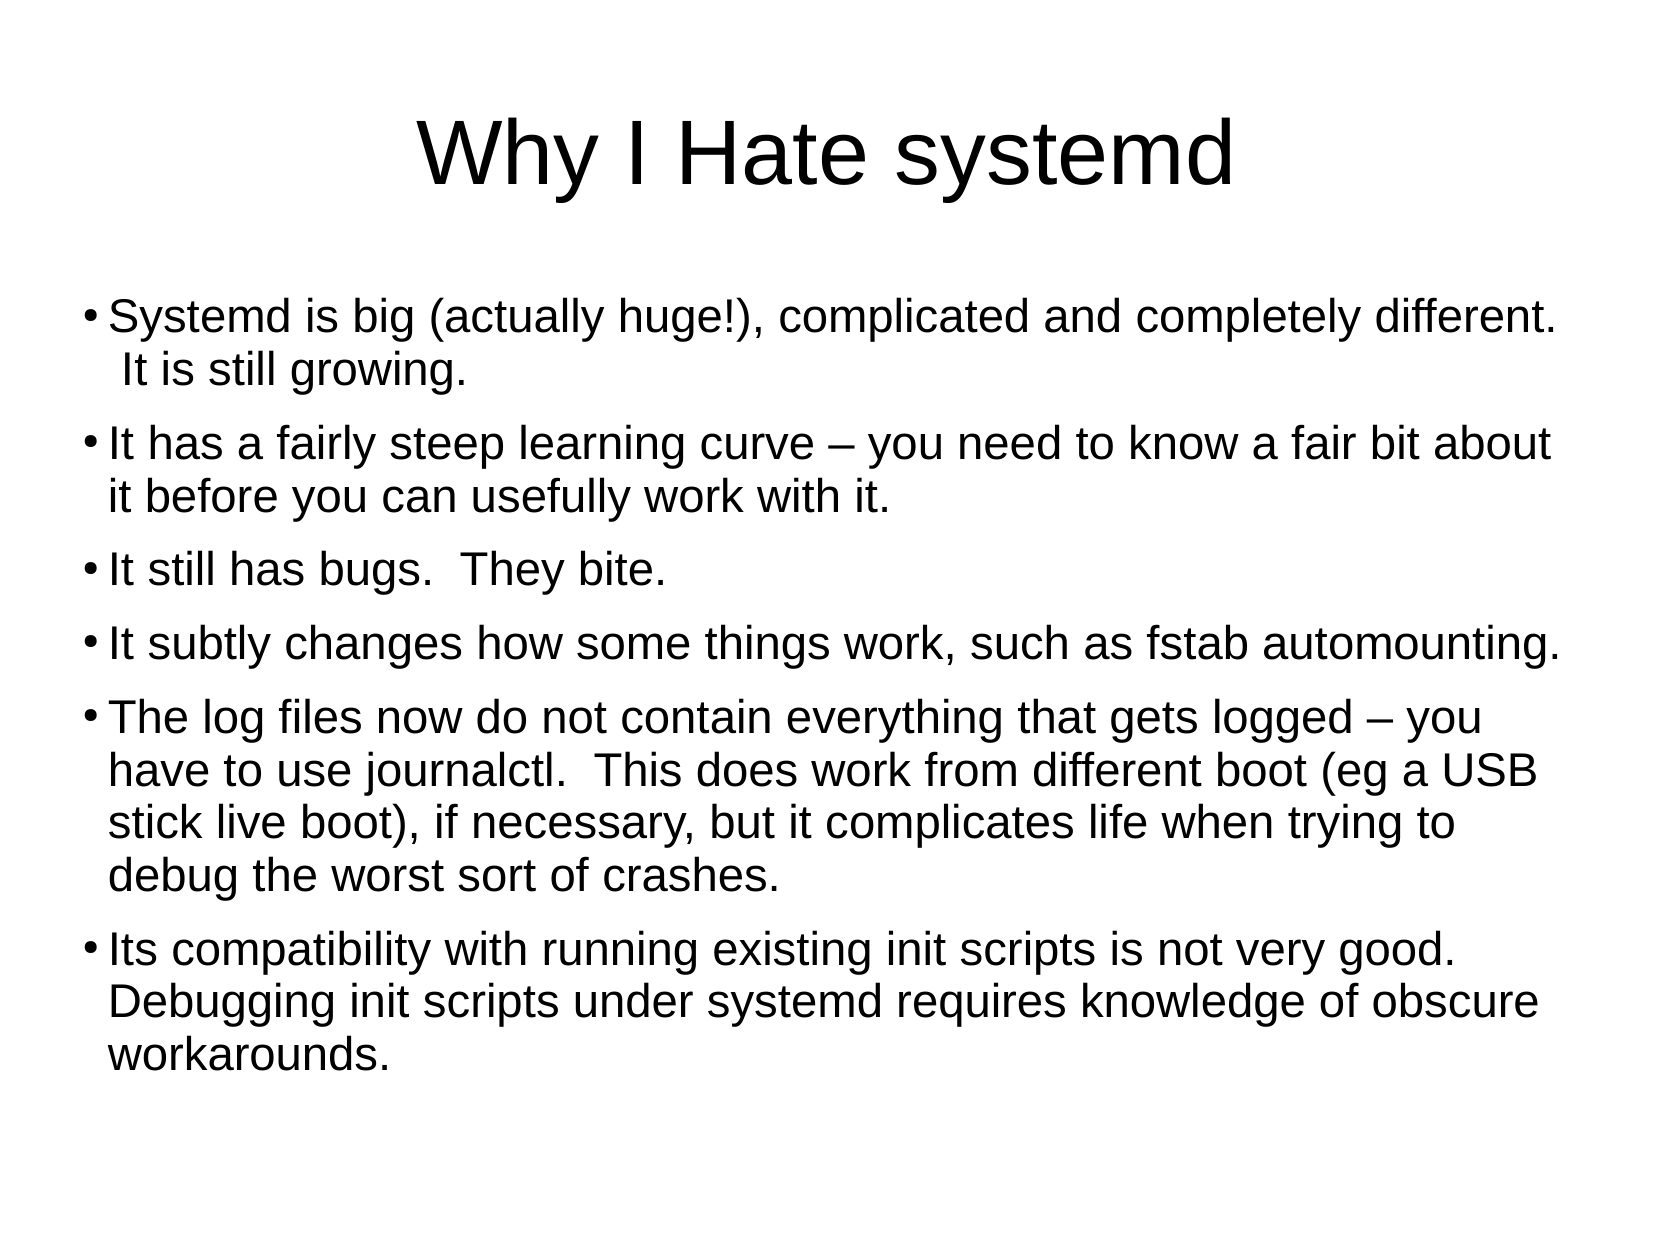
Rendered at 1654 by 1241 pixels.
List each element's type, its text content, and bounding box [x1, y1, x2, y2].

title Why I Hate systemd [82, 49, 1571, 257]
list Systemd is big (actually huge!), complicated and completely different. It is still growing. It has a fairly steep learning curve – you need to know a fair bit about it before you can usefully work with it. It still has bugs. They bite. It subtly changes how some things work, such as fstab automounting. The log files now do not contain everything that gets logged – you have to use journalctl. This does work from different boot (eg a USB stick live boot), if necessary, but it complicates life when trying to debug the worst sort of crashes. Its compatibility with running existing init scripts is not very good. Debugging init scripts under systemd requires knowledge of obscure workarounds. [82, 290, 1571, 1146]
